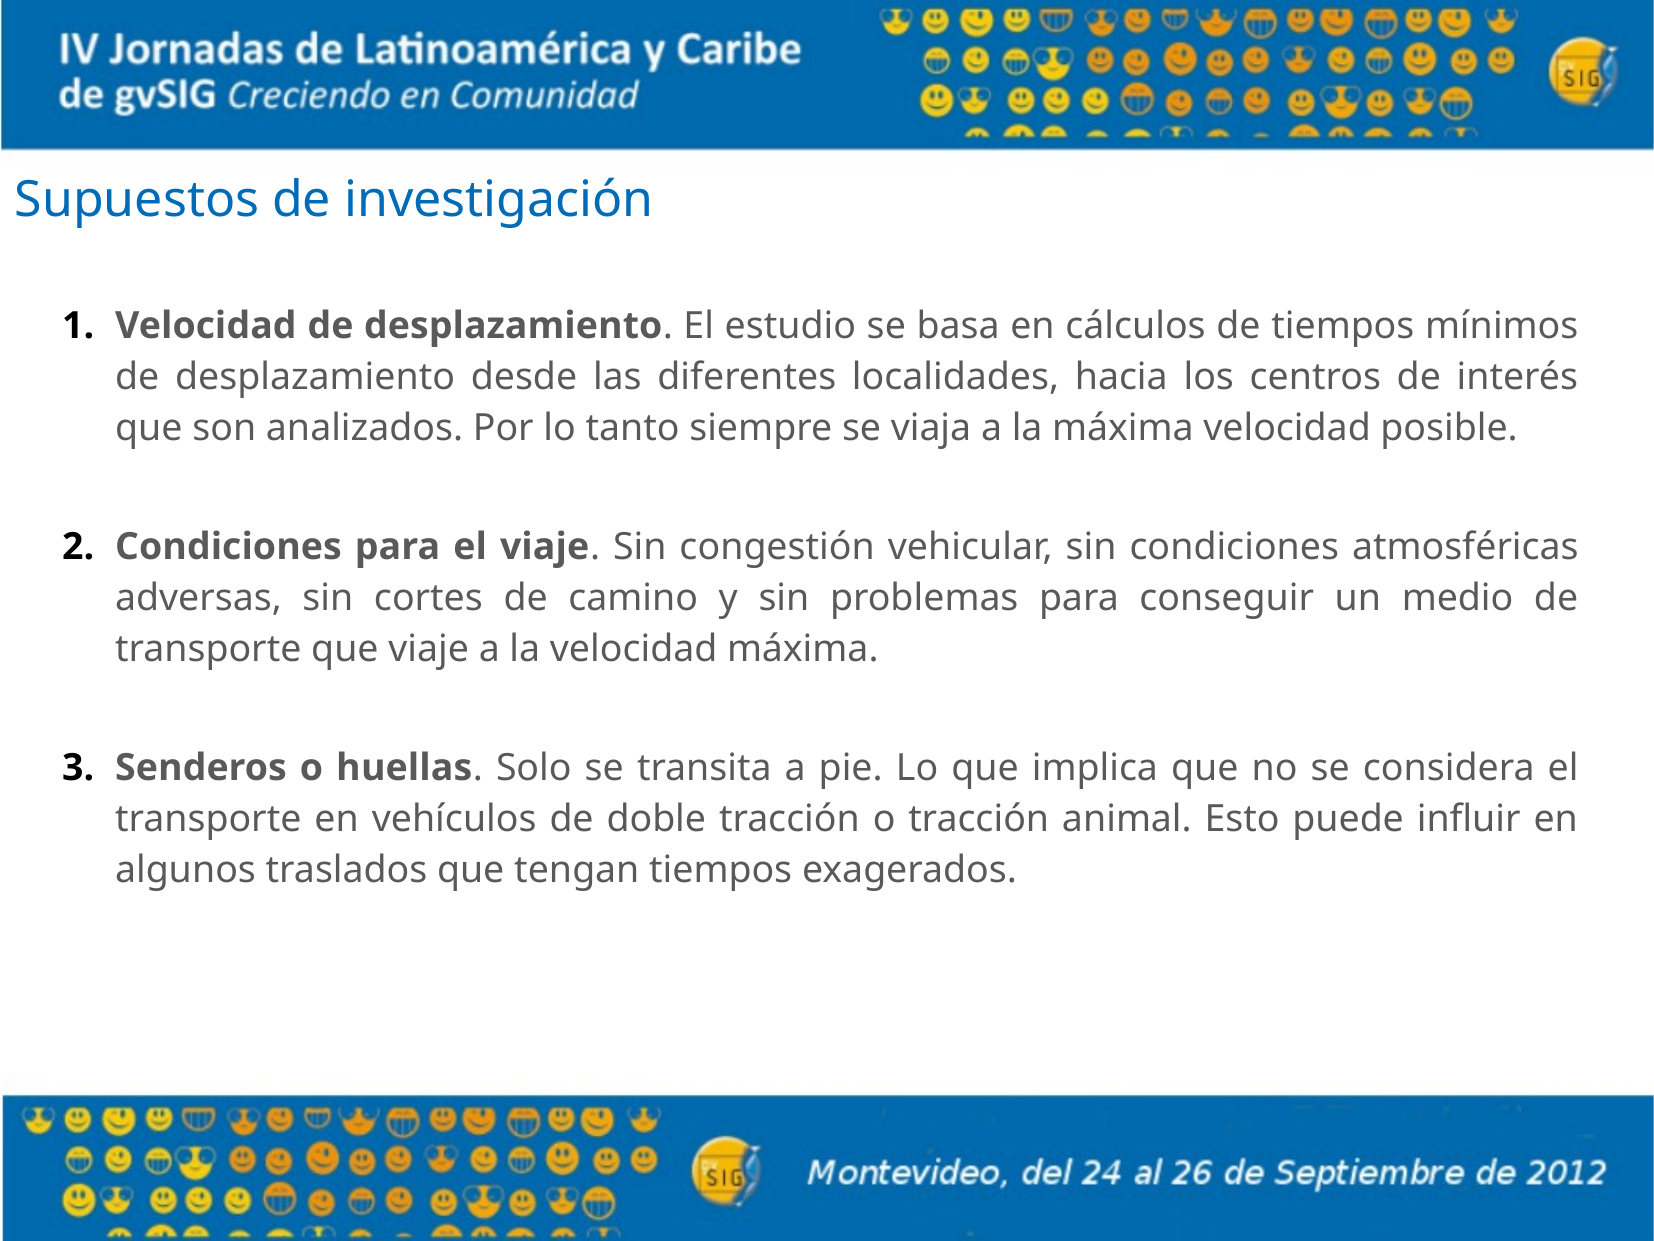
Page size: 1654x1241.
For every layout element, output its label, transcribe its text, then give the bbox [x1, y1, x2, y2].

title Supuestos de investigación [0, 137, 1340, 325]
picture [0, 0, 1654, 1241]
list Velocidad de desplazamiento. El estudio se basa en cálculos de tiempos mínimos de desplazamiento desde las diferentes localidades, hacia los centros de interés que son analizados. Por lo tanto siempre se viaja a la máxima velocidad posible. Condiciones para el viaje. Sin congestión vehicular, sin condiciones atmosféricas adversas, sin cortes de camino y sin problemas para conseguir un medio de transporte que viaje a la velocidad máxima. Senderos o huellas. Solo se transita a pie. Lo que implica que no se considera el transporte en vehículos de doble tracción o tracción animal. Esto puede influir en algunos traslados que tengan tiempos exagerados. [29, 291, 1595, 1034]
